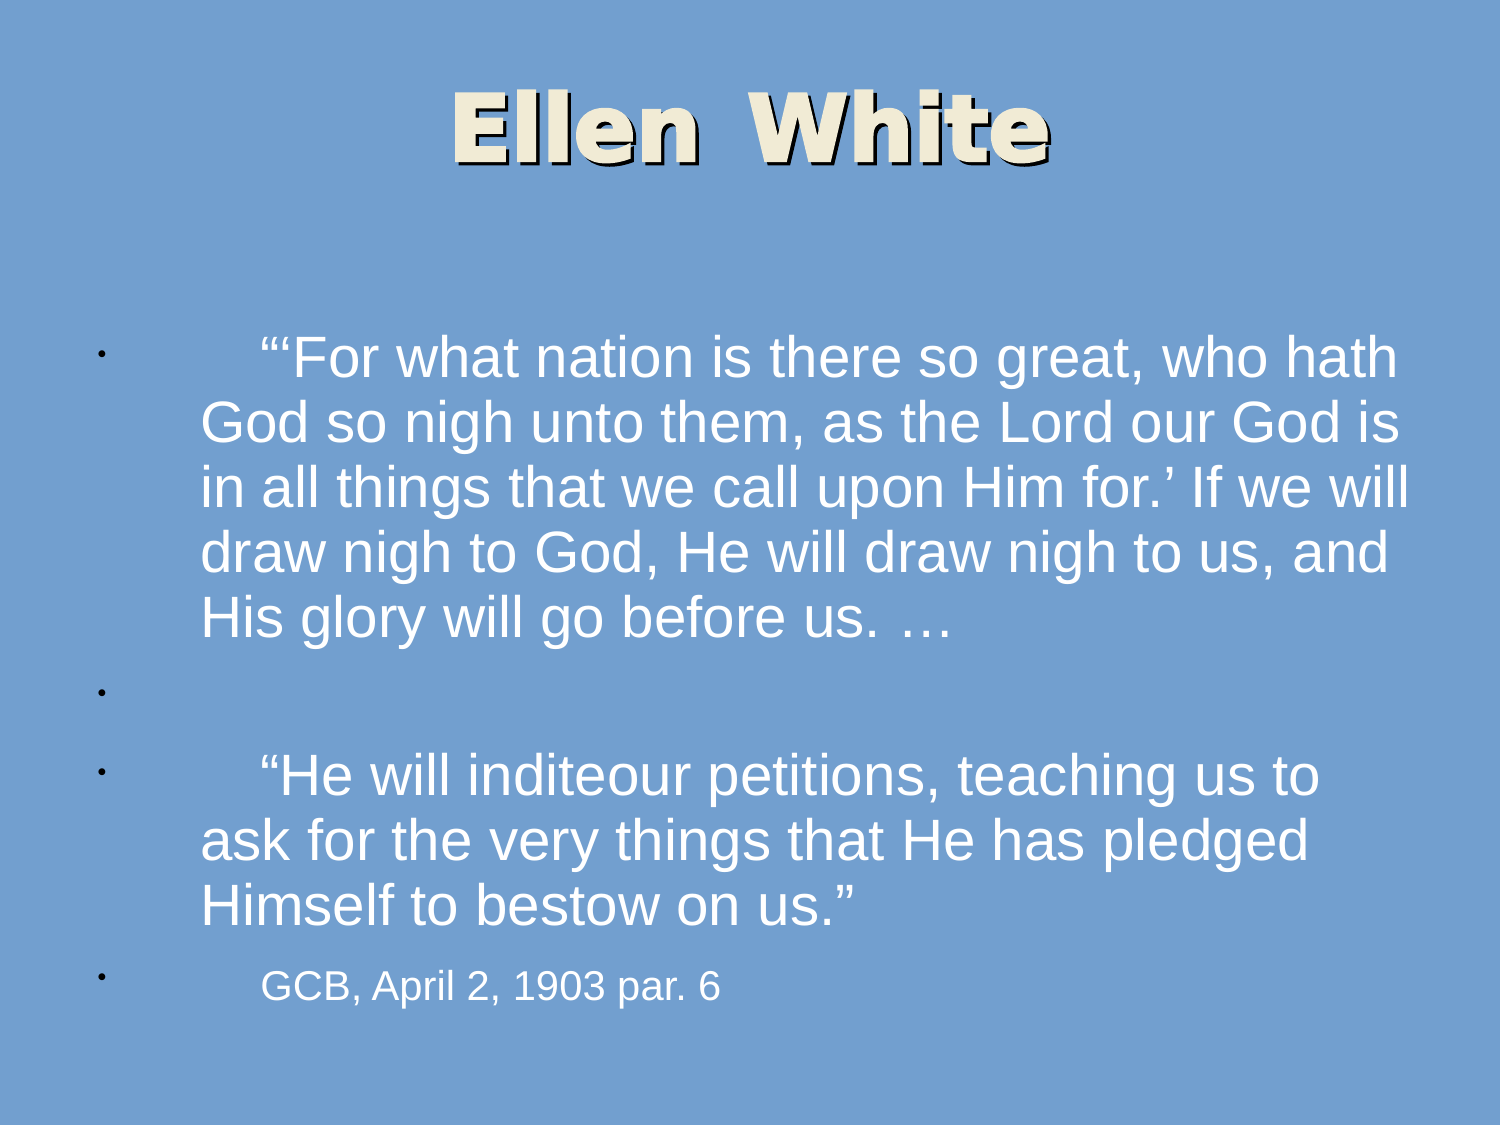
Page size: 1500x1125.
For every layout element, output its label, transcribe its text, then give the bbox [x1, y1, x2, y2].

title Ellen White [75, 44, 1426, 233]
list “‘For what nation is there so great, who hath God so nigh unto them, as the Lord our God is in all things that we call upon Him for.’ If we will draw nigh to God, He will draw nigh to us, and His glory will go before us. … “He will inditeour petitions, teaching us to ask for the very things that He has pledged Himself to bestow on us.” GCB, April 2, 1903 par. 6 [75, 324, 1426, 1098]
